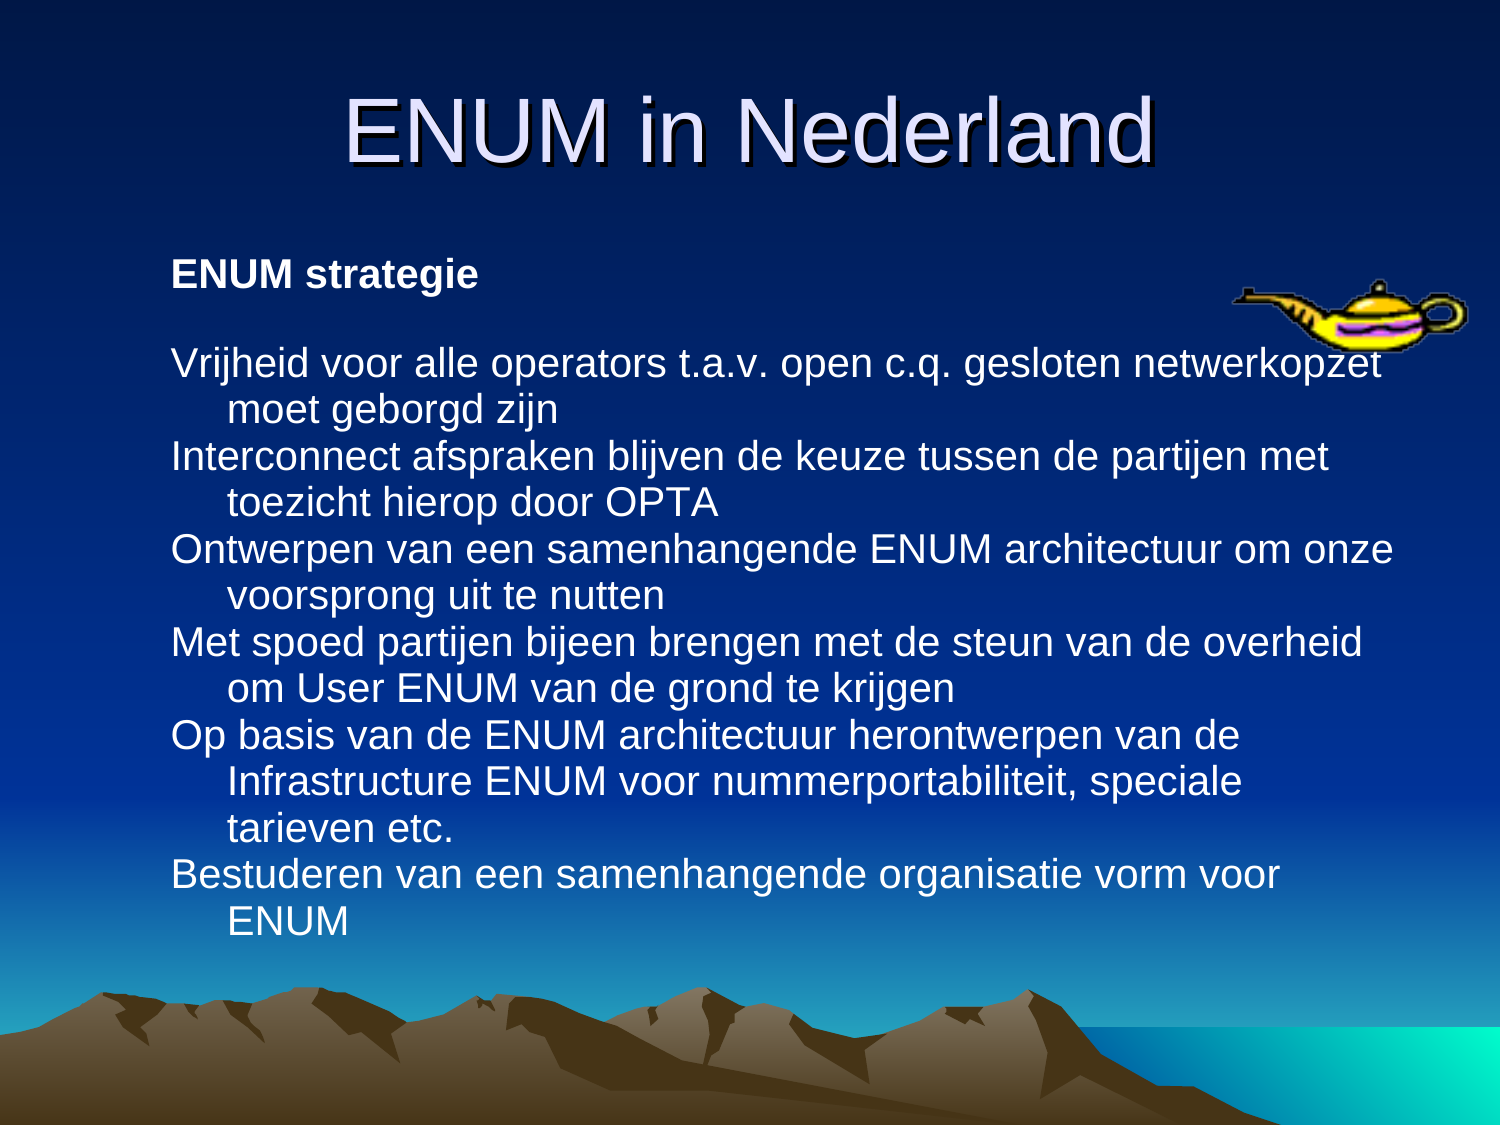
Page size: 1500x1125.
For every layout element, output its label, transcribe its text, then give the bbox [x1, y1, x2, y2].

picture [1163, 113, 1474, 356]
text_box ENUM strategie Vrijheid voor alle operators t.a.v. open c.q. gesloten netwerkopzet moet geborgd zijn Interconnect afspraken blijven de keuze tussen de partijen met toezicht hierop door OPTA Ontwerpen van een samenhangende ENUM architectuur om onze voorsprong uit te nutten Met spoed partijen bijeen brengen met de steun van de overheid om User ENUM van de grond te krijgen Op basis van de ENUM architectuur herontwerpen van de Infrastructure ENUM voor nummerportabiliteit, speciale tarieven etc. Bestuderen van een samenhangende organisatie vorm voor ENUM [155, 243, 1412, 998]
title ENUM in Nederland [75, 37, 1426, 225]
